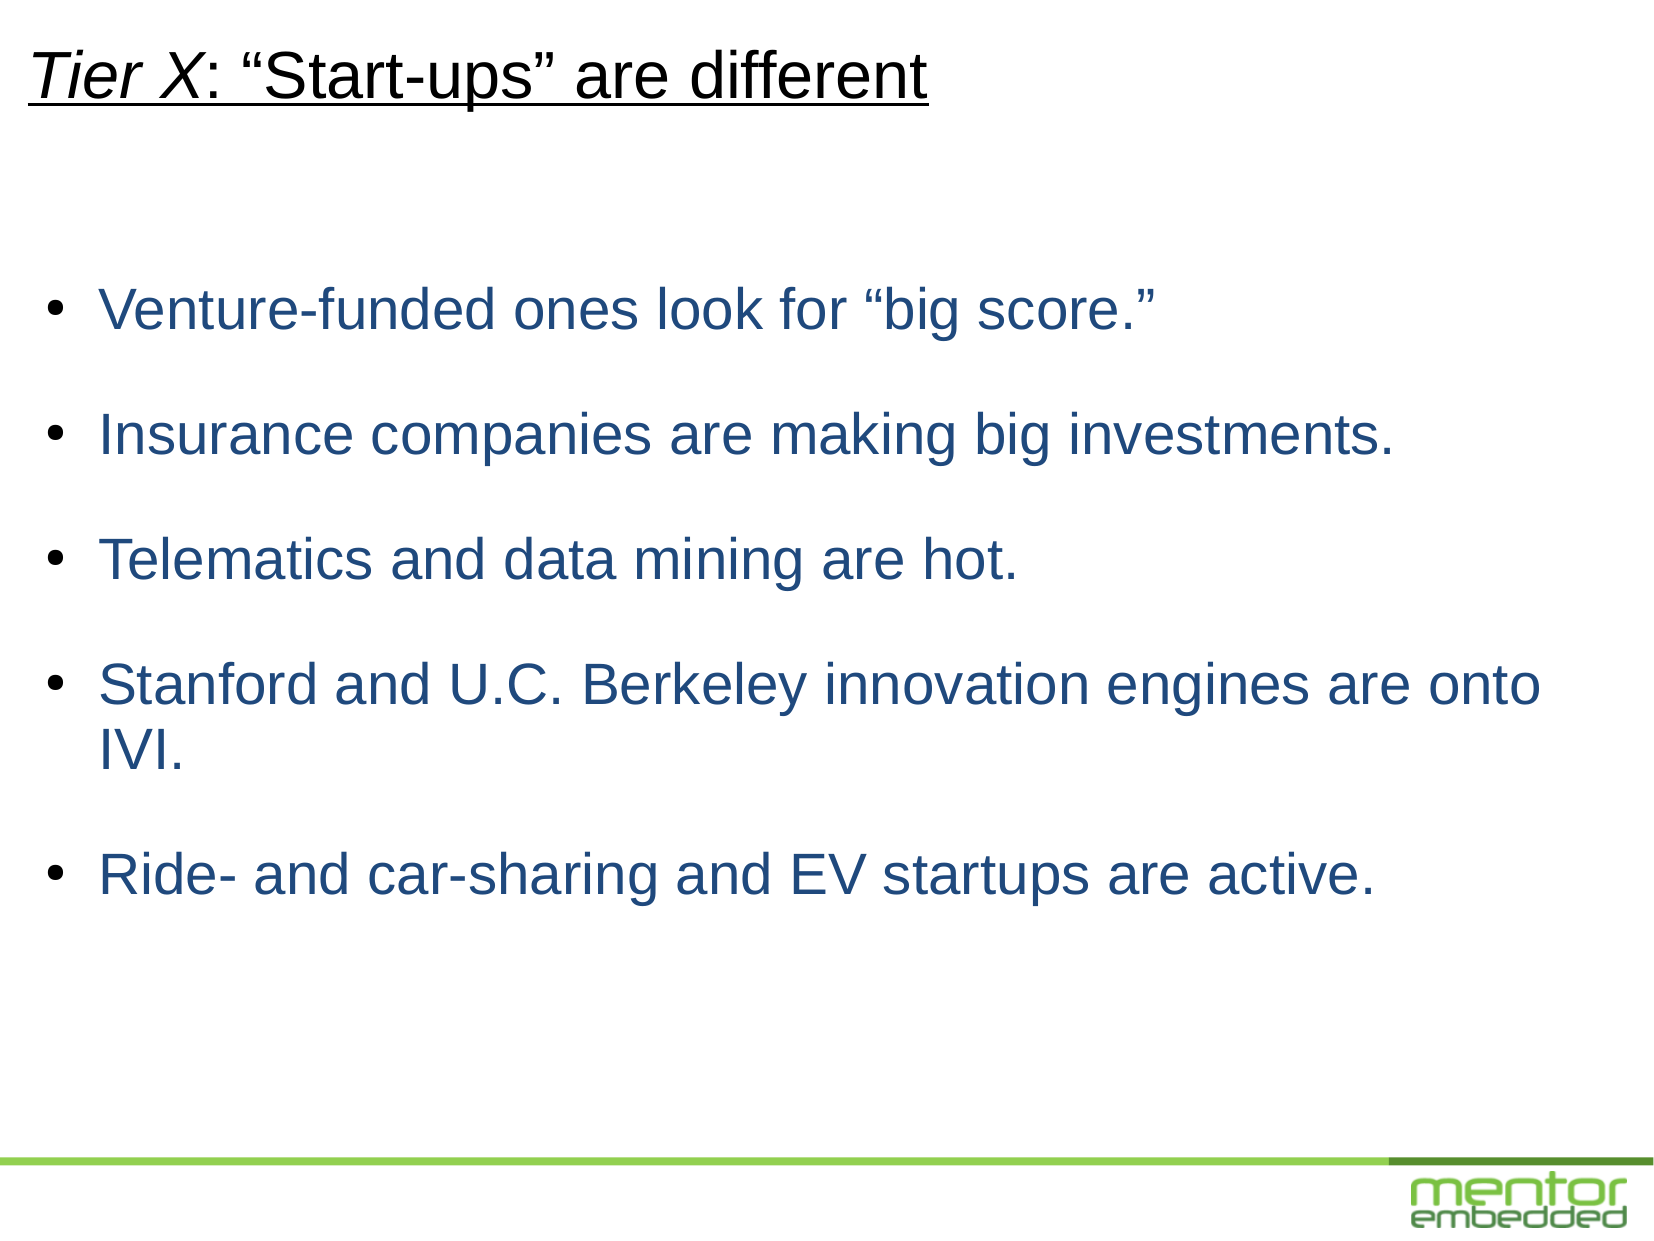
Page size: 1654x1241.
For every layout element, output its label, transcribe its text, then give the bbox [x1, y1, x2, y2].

picture [1411, 1171, 1627, 1228]
list Venture-funded ones look for “big score.” Insurance companies are making big investments. Telematics and data mining are hot. Stanford and U.C. Berkeley innovation engines are onto IVI. Ride- and car-sharing and EV startups are active. [27, 151, 1638, 1075]
title Tier X: “Start-ups” are different [27, 13, 1640, 138]
